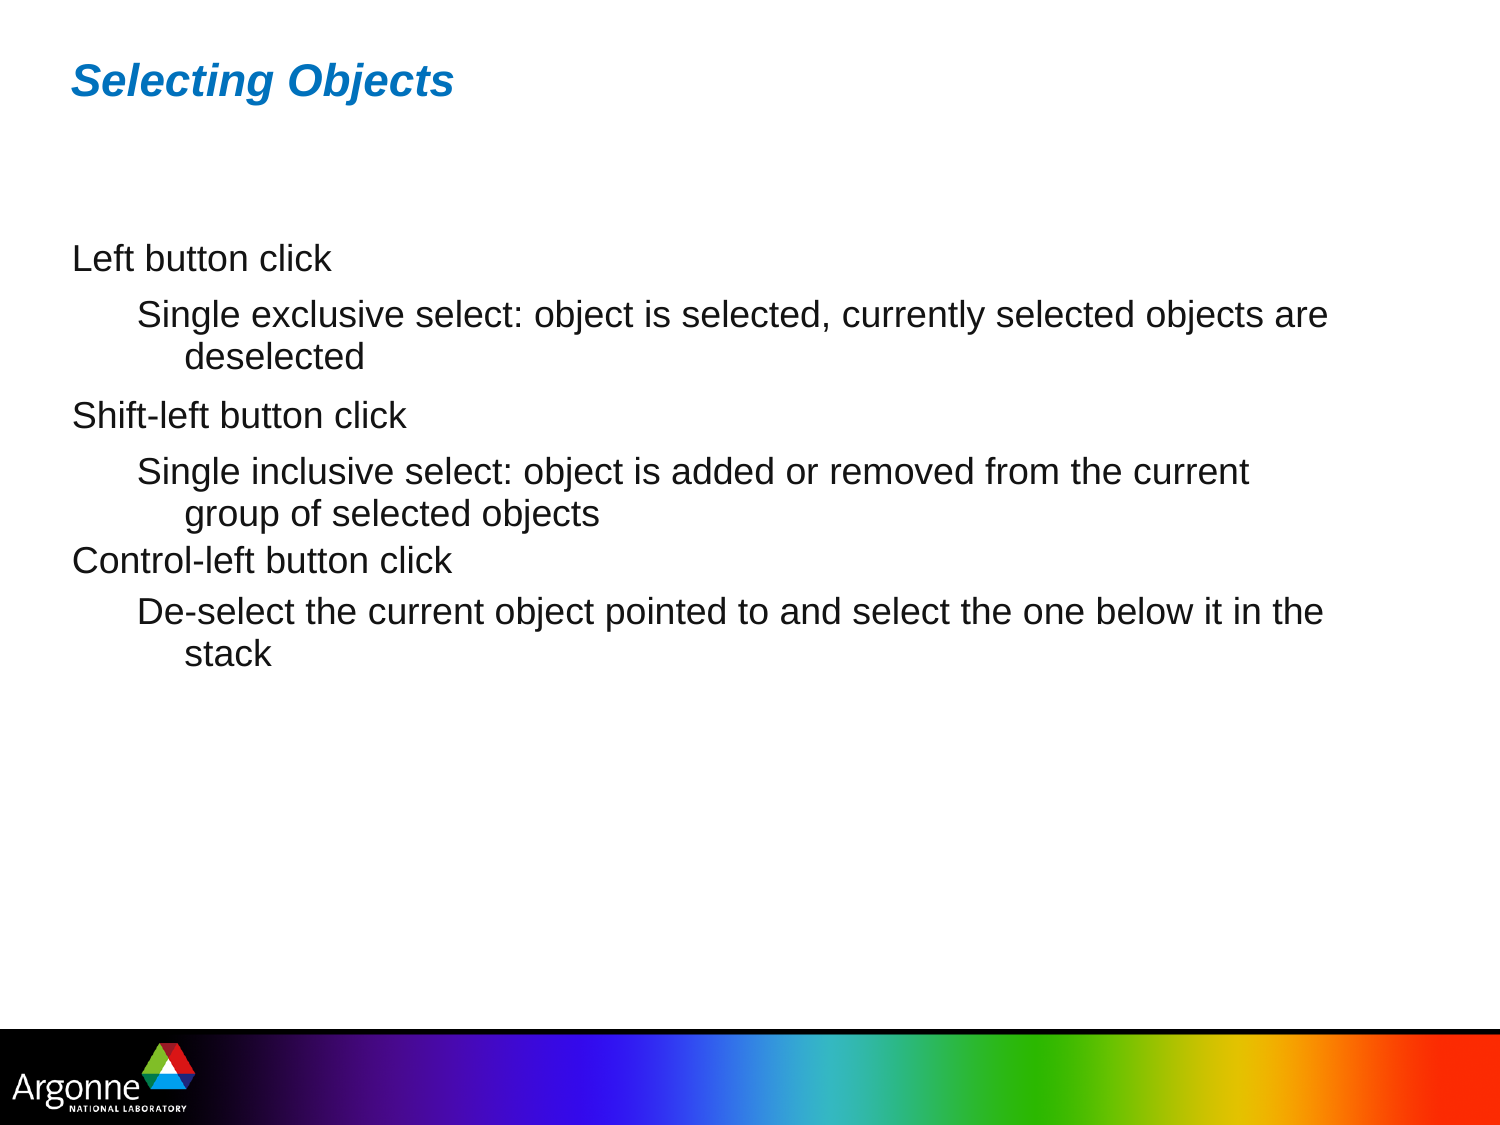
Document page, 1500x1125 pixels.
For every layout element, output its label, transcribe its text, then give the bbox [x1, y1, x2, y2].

picture [0, 1029, 1500, 1125]
title Selecting Objects [55, 40, 1361, 125]
list Left button click Single exclusive select: object is selected, currently selected objects are deselected Shift-left button click Single inclusive select: object is added or removed from the current group of selected objects Control-left button click De-select the current object pointed to and select the one below it in the stack [56, 229, 1359, 807]
